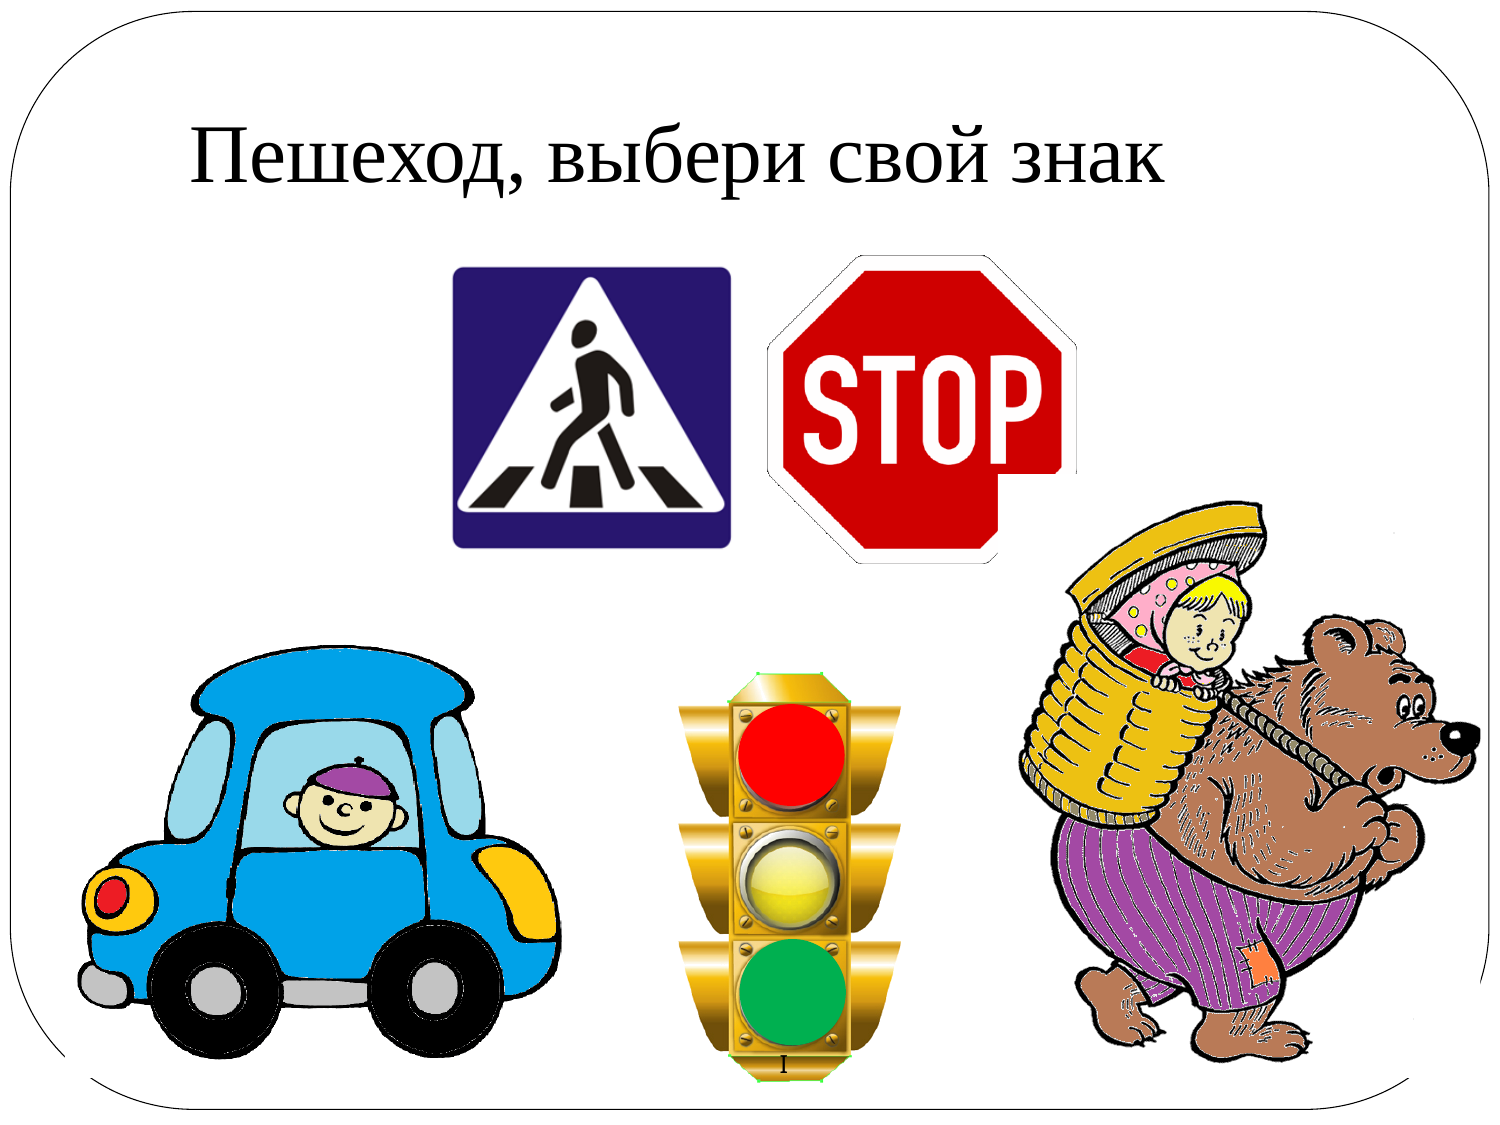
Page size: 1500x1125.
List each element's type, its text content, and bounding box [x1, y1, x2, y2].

picture [445, 259, 740, 557]
text_box [739, 939, 846, 1035]
text_box Пешеход, выбери свой знак [174, 91, 1450, 279]
text_box I [417, 1035, 1150, 1092]
picture [658, 655, 923, 1035]
text_box [738, 704, 845, 806]
picture [64, 622, 590, 1078]
picture [767, 279, 1481, 1079]
